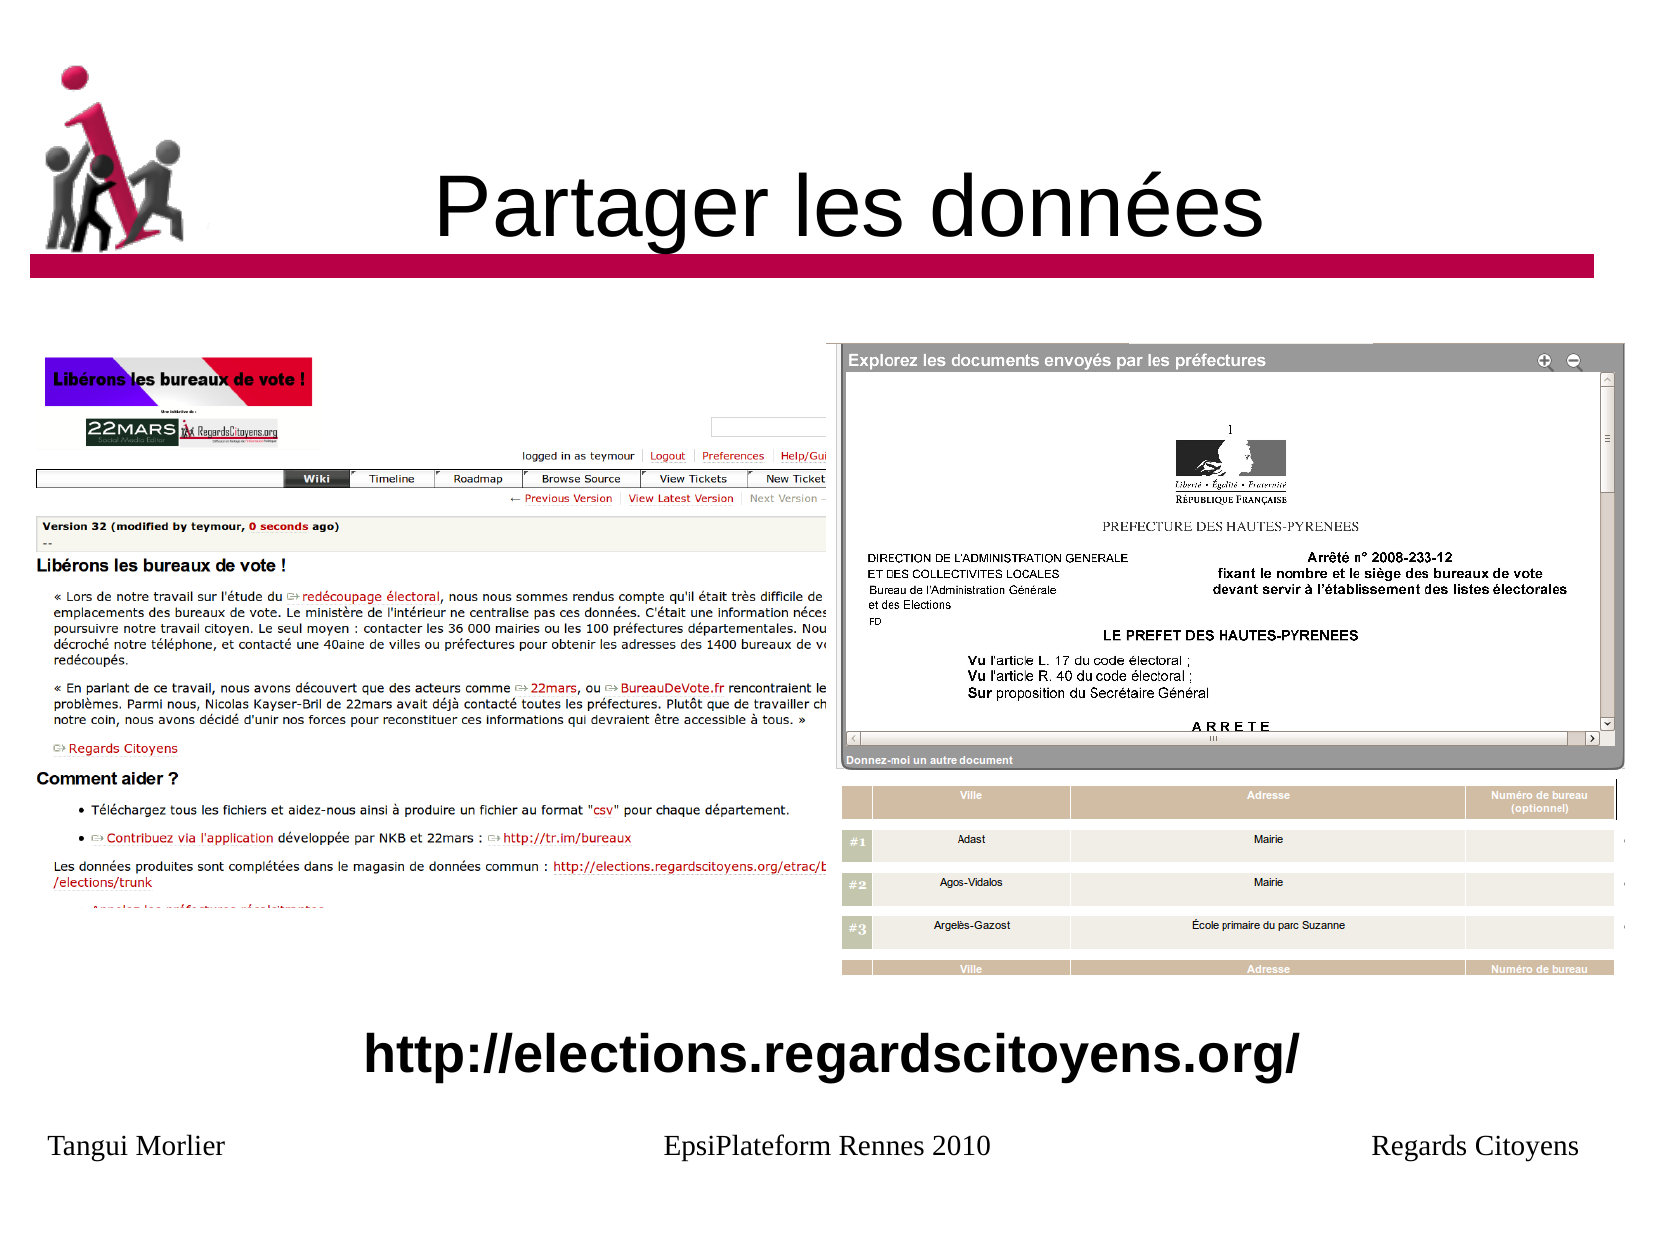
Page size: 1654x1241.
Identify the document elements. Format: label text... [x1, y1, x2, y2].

picture [29, 343, 1625, 975]
title Partager les données [106, 109, 1595, 303]
text_box http://elections.regardscitoyens.org/ [348, 1016, 1323, 1092]
picture [29, 60, 210, 254]
